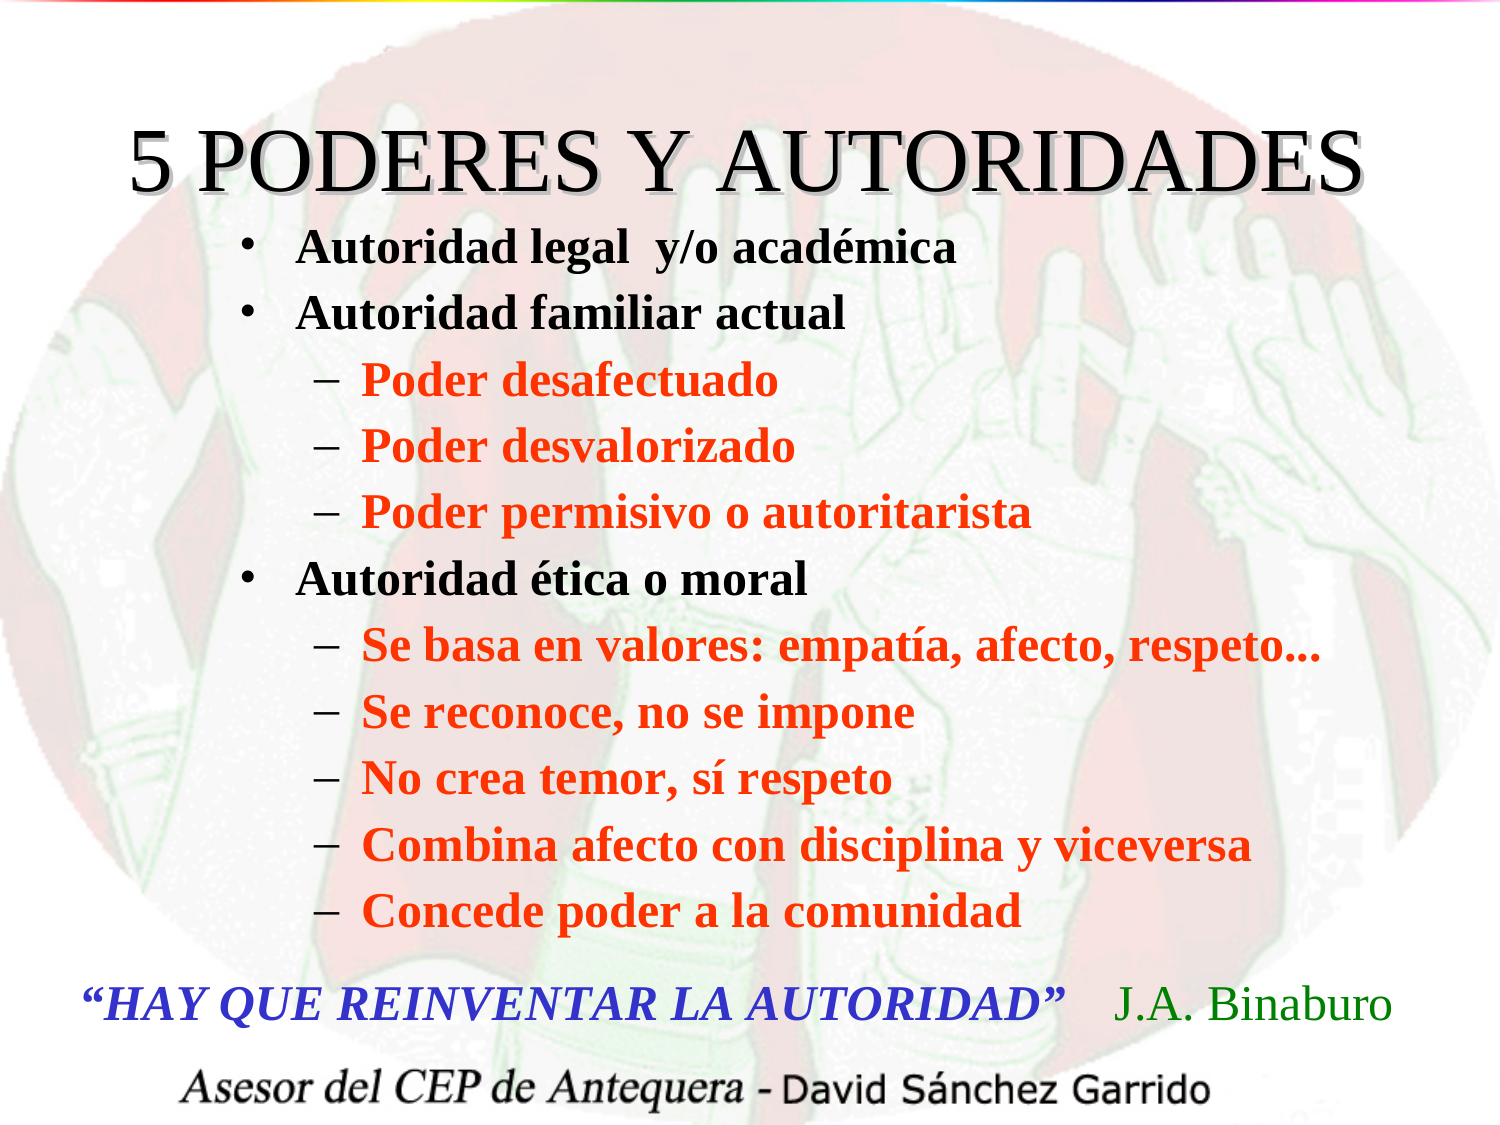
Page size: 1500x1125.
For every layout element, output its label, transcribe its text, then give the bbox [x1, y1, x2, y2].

text_box “HAY QUE REINVENTAR LA AUTORIDAD” [63, 962, 1081, 1038]
text_box 5 PODERES Y AUTORIDADES [112, 87, 1384, 218]
text_box Autoridad legal y/o académica Autoridad familiar actual Poder desafectuado Poder desvalorizado Poder permisivo o autoritarista Autoridad ética o moral Se basa en valores: empatía, afecto, respeto... Se reconoce, no se impone No crea temor, sí respeto Combina afecto con disciplina y viceversa Concede poder a la comunidad [224, 212, 1341, 939]
picture [0, 0, 1500, 1125]
text_box J.A. Binaburo [1099, 962, 1409, 1038]
